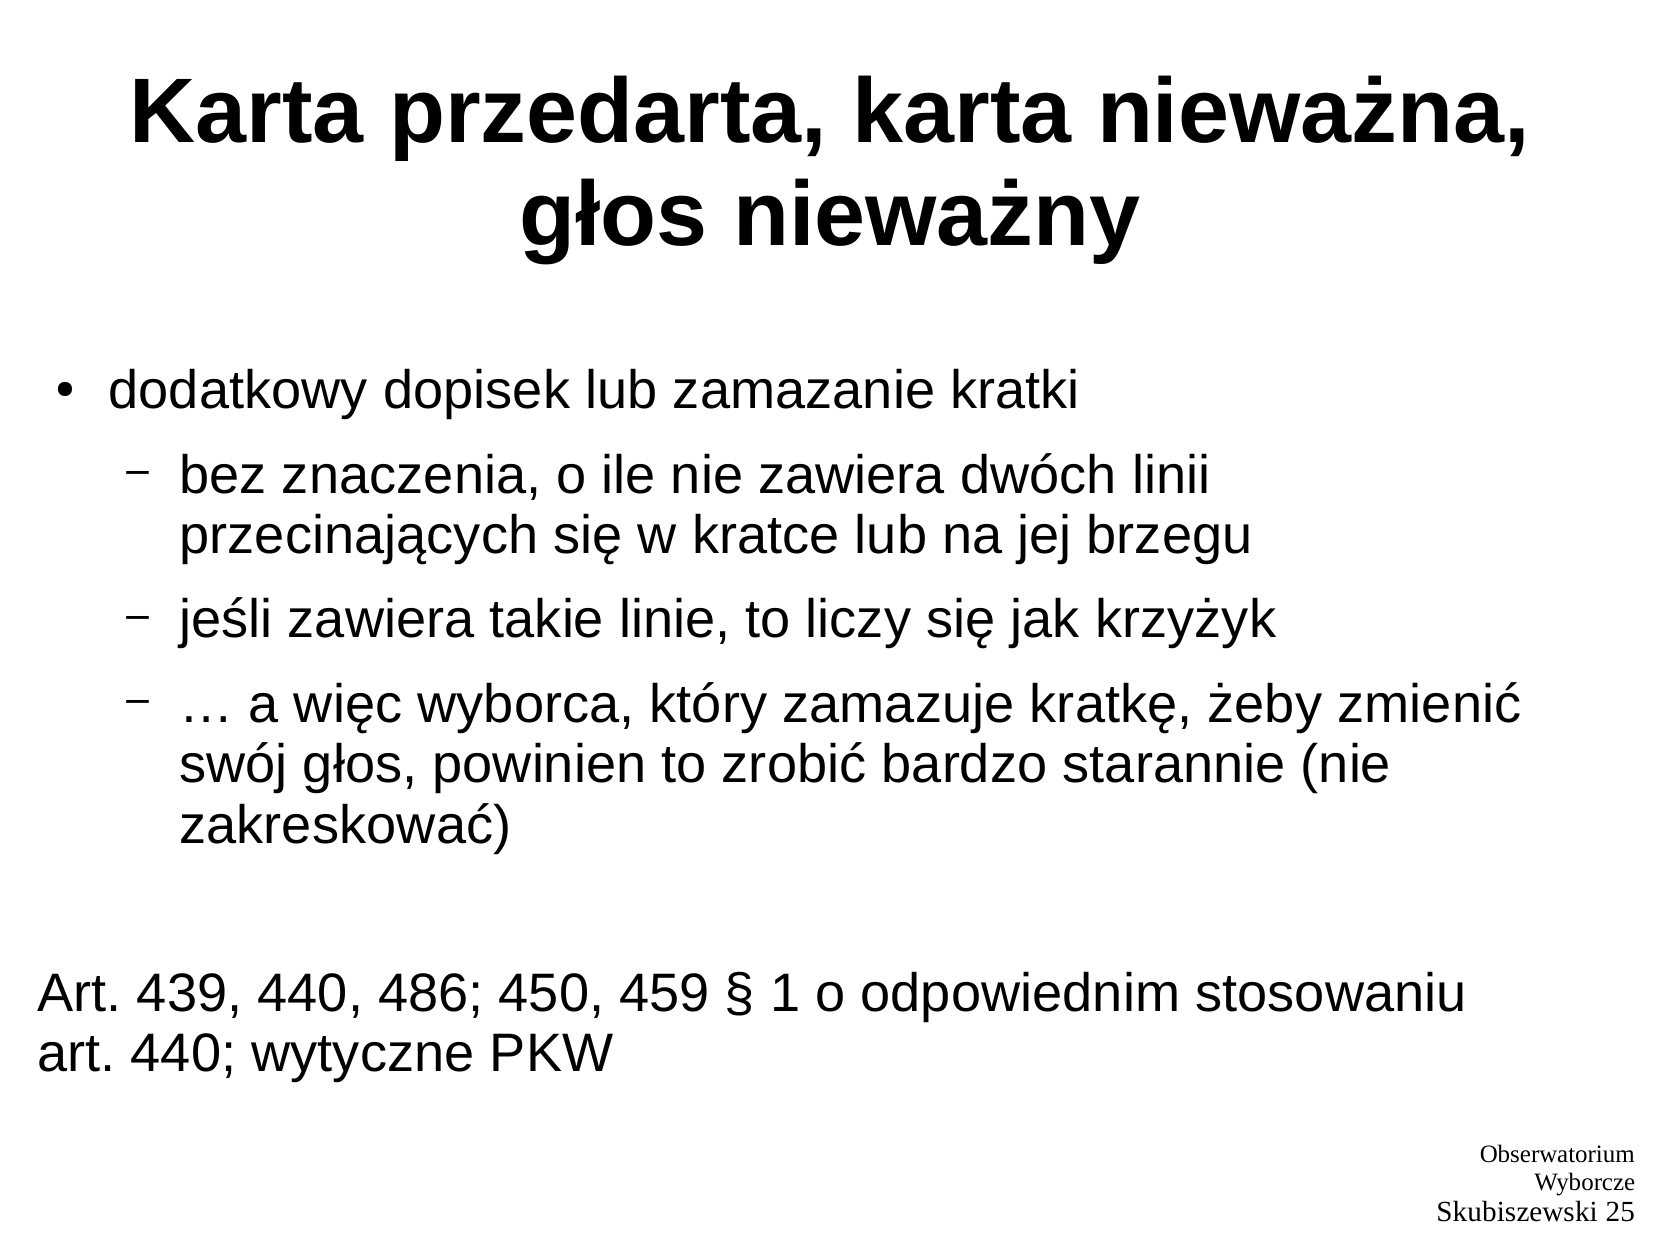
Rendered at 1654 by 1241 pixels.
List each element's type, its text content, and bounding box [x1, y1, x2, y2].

title Karta przedarta, karta nieważna, głos nieważny [86, 60, 1575, 266]
list dodatkowy dopisek lub zamazanie kratki bez znaczenia, o ile nie zawiera dwóch linii przecinających się w kratce lub na jej brzegu jeśli zawiera takie linie, to liczy się jak krzyżyk … a więc wyborca, który zamazuje kratkę, żeby zmienić swój głos, powinien to zrobić bardzo starannie (nie zakreskować) Art. 439, 440, 486; 450, 459 § 1 o odpowiednim stosowaniu art. 440; wytyczne PKW [37, 360, 1591, 1226]
